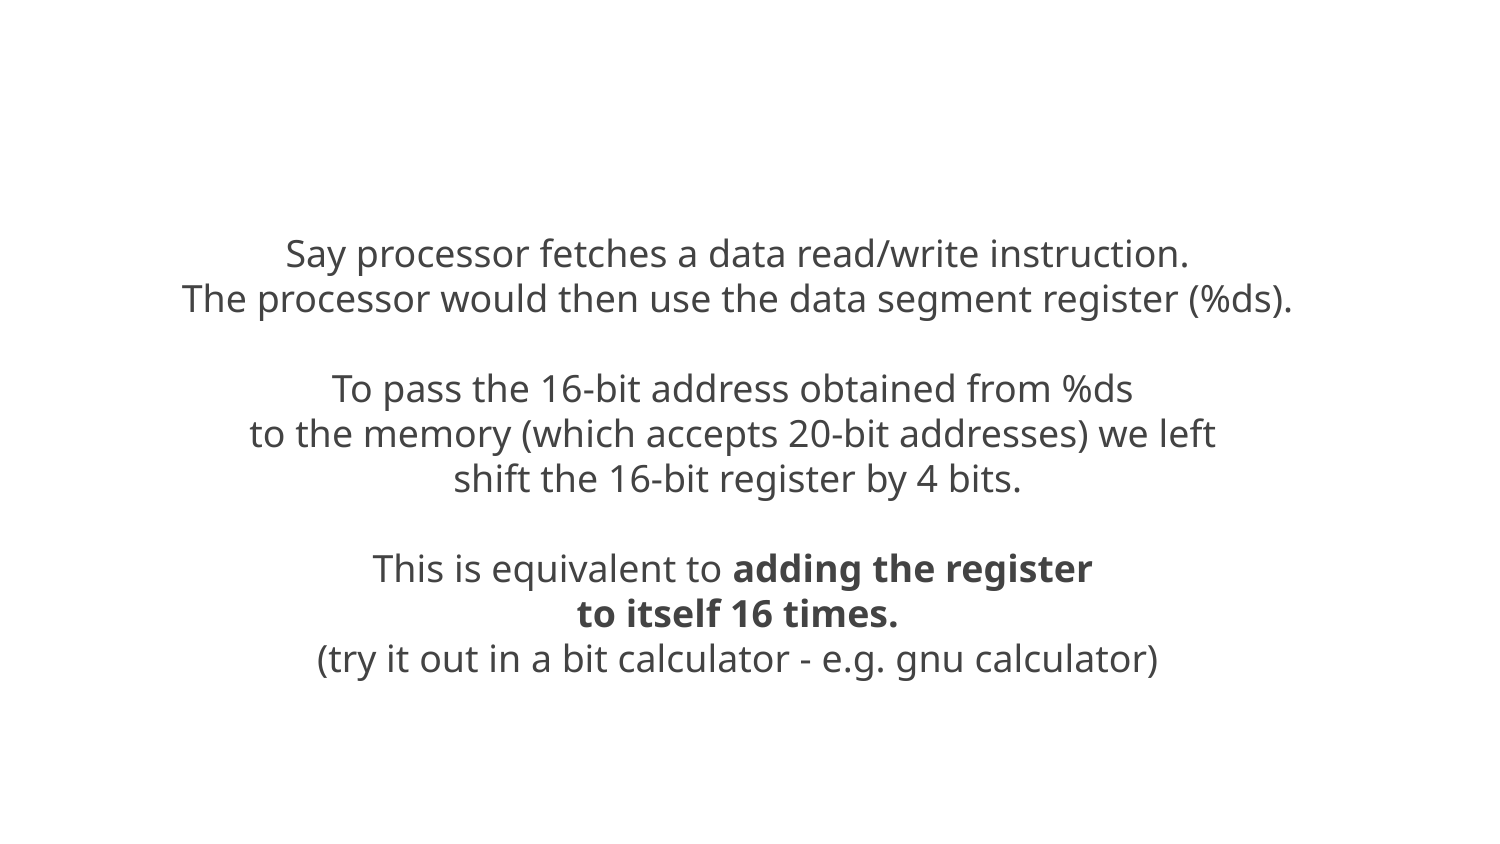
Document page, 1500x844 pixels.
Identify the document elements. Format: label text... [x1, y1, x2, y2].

text_box Say processor fetches a data read/write instruction. The processor would then use the data segment register (%ds). To pass the 16-bit address obtained from %ds to the memory (which accepts 20-bit addresses) we left shift the 16-bit register by 4 bits. This is equivalent to adding the register to itself 16 times. (try it out in a bit calculator - e.g. gnu calculator) [151, 125, 1325, 844]
